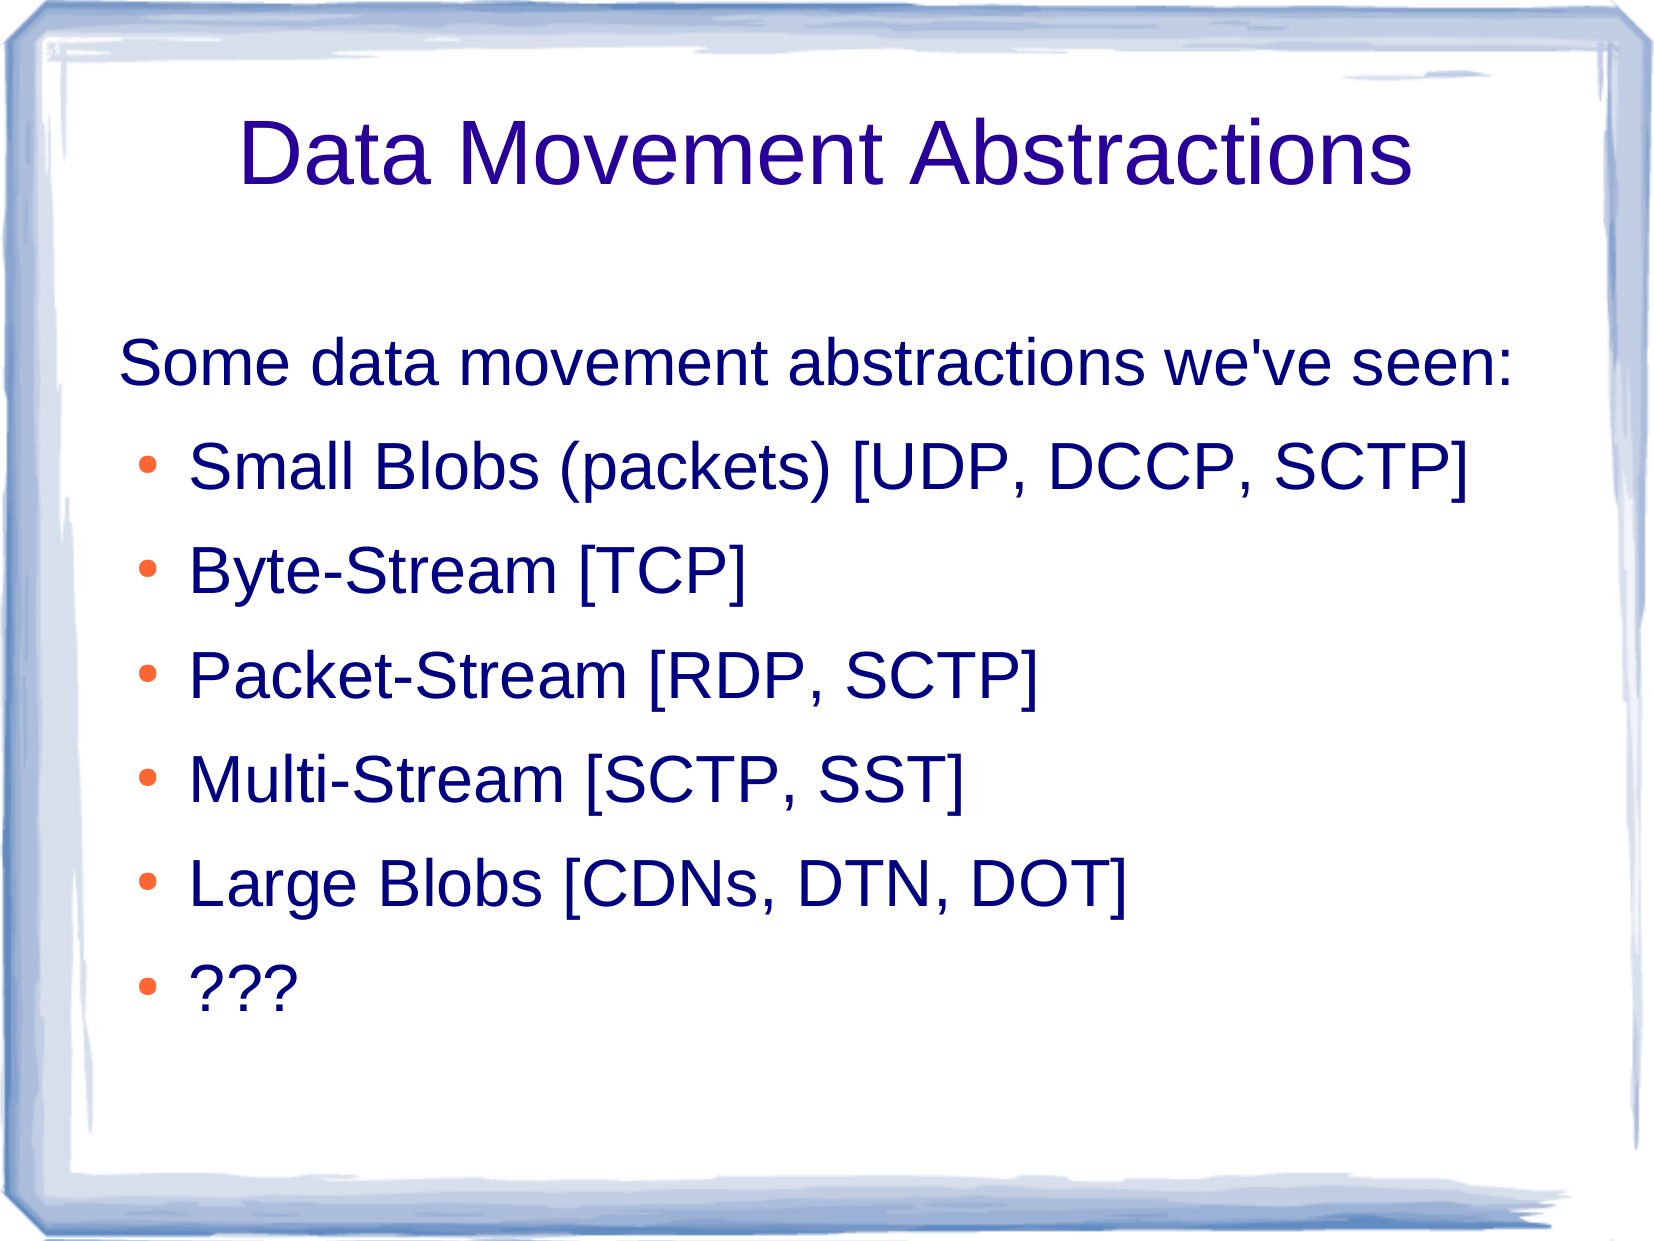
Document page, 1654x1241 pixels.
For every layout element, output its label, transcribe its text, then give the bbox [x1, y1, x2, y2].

list Some data movement abstractions we've seen: Small Blobs (packets) [UDP, DCCP, SCTP] Byte-Stream [TCP] Packet-Stream [RDP, SCTP] Multi-Stream [SCTP, SST] Large Blobs [CDNs, DTN, DOT] ??? [118, 324, 1571, 1024]
picture [0, 0, 1654, 1241]
title Data Movement Abstractions [82, 49, 1571, 257]
